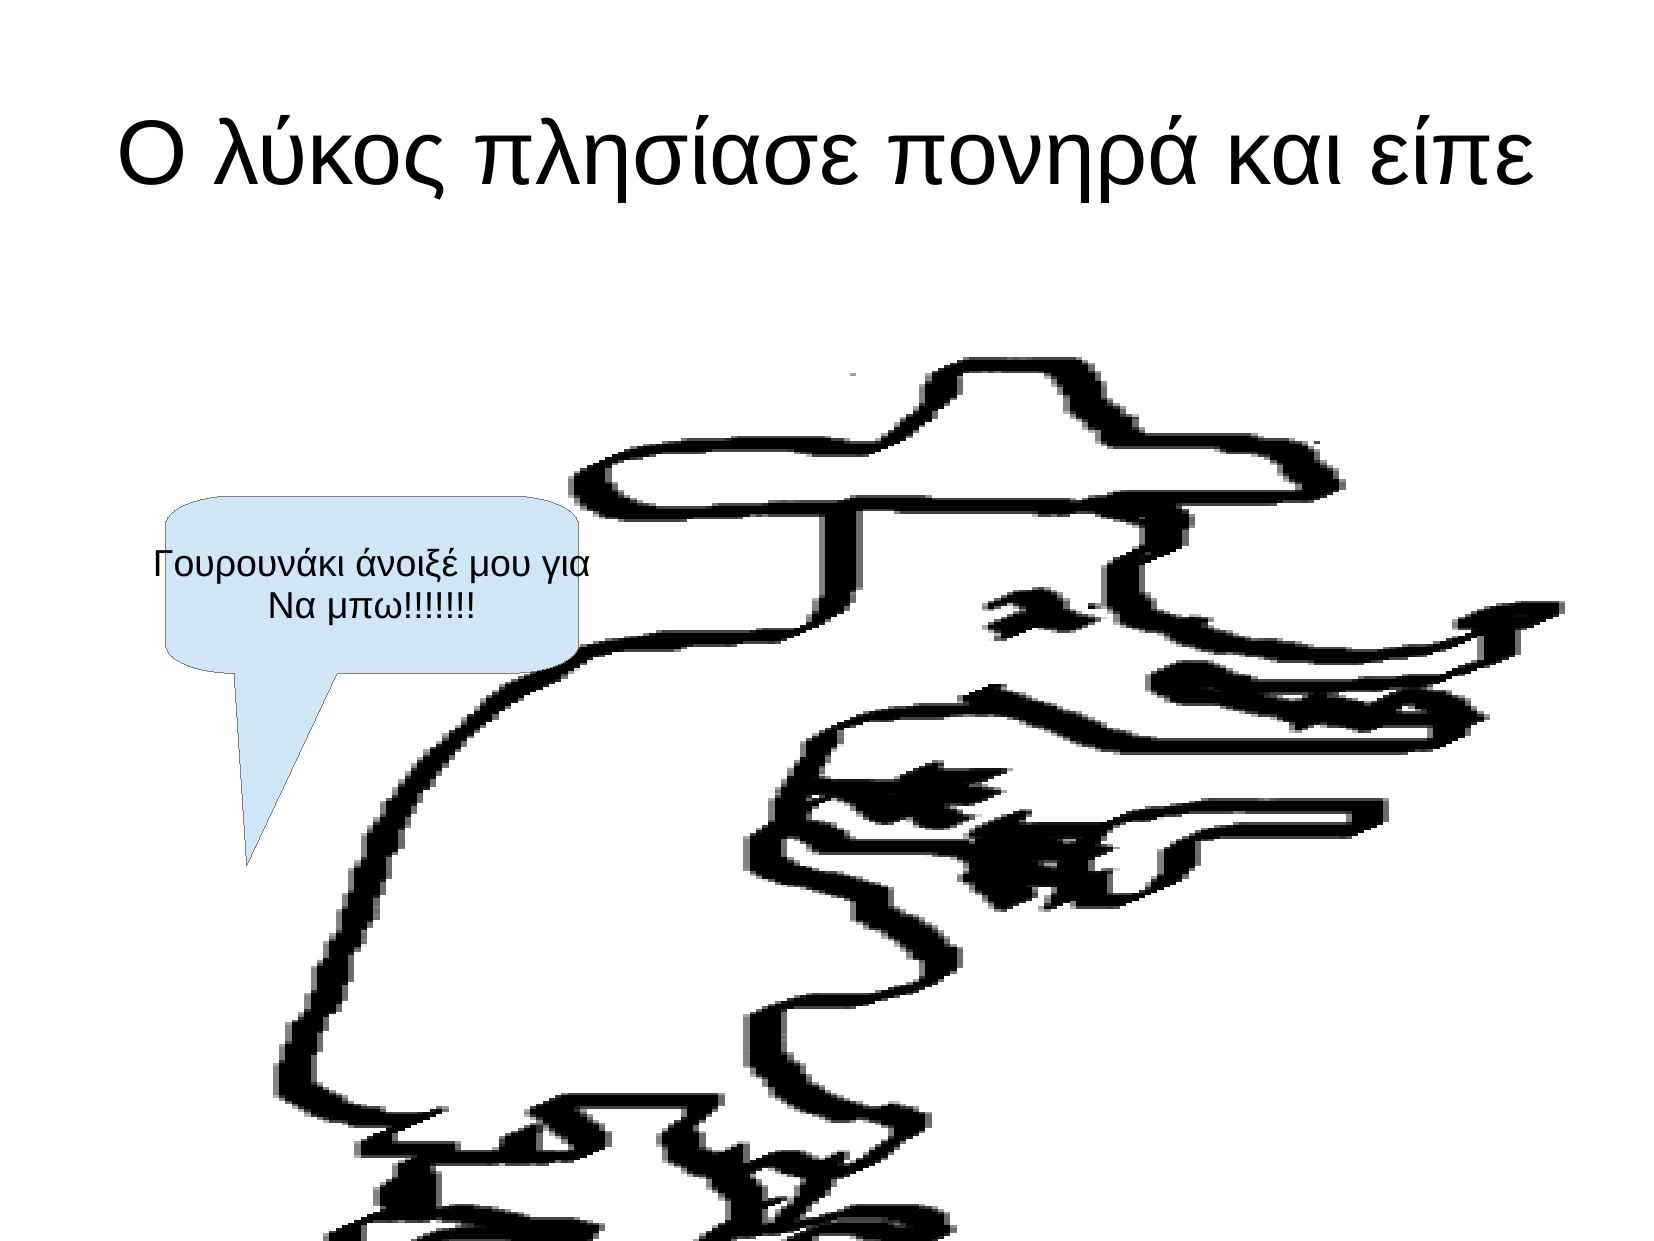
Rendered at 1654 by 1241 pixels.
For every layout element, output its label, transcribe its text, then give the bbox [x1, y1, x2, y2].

text_box Γουρουνάκι άνοιξέ μου για Να μπω!!!!!!! [165, 496, 579, 866]
title Ο λύκος πλησίασε πονηρά και είπε [82, 49, 1571, 257]
picture [35, 290, 1654, 1241]
